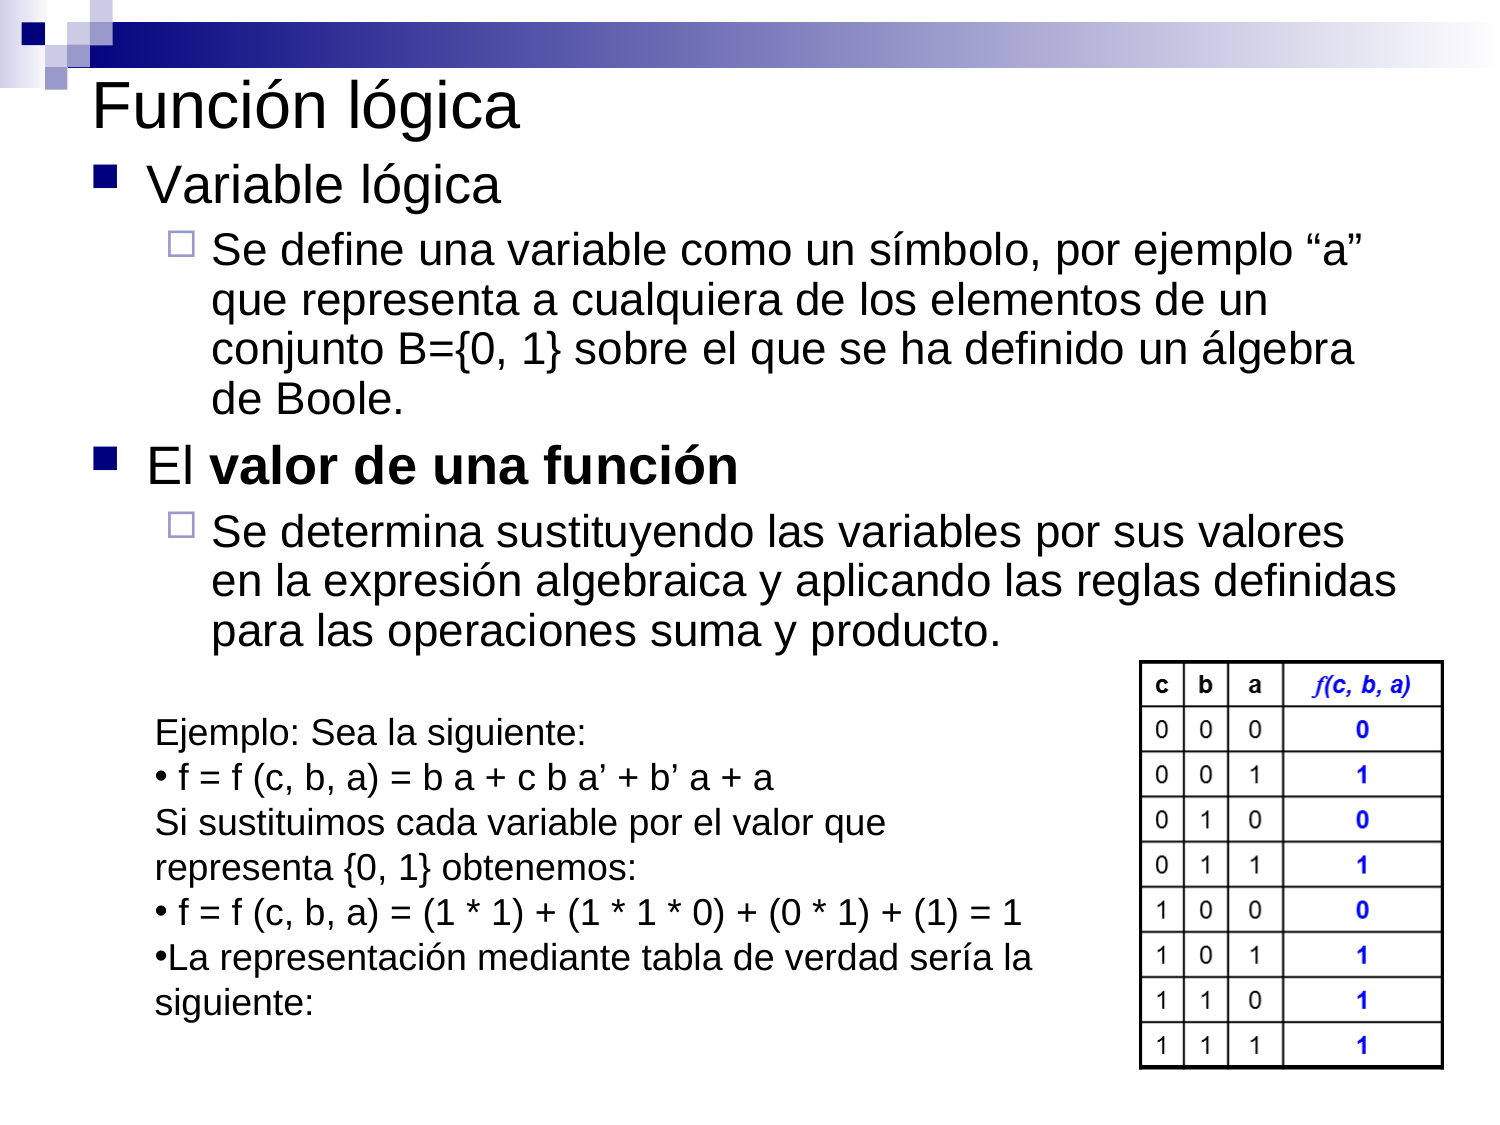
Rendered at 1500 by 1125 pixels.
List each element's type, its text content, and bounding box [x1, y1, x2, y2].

text_box Ejemplo: Sea la siguiente: f = f (c, b, a) = b a + c b a’ + b’ a + a Si sustituimos cada variable por el valor que representa {0, 1} obtenemos: f = f (c, b, a) = (1 * 1) + (1 * 1 * 0) + (0 * 1) + (1) = 1 La representación mediante tabla de verdad sería la siguiente: [64, 700, 1081, 1031]
picture [1139, 660, 1444, 1074]
list Variable lógica Se define una variable como un símbolo, por ejemplo “a” que representa a cualquiera de los elementos de un conjunto B={0, 1} sobre el que se ha definido un álgebra de Boole. El valor de una función Se determina sustituyendo las variables por sus valores en la expresión algebraica y aplicando las reglas definidas para las operaciones suma y producto. [75, 148, 1426, 693]
title Función lógica [76, 78, 1427, 126]
